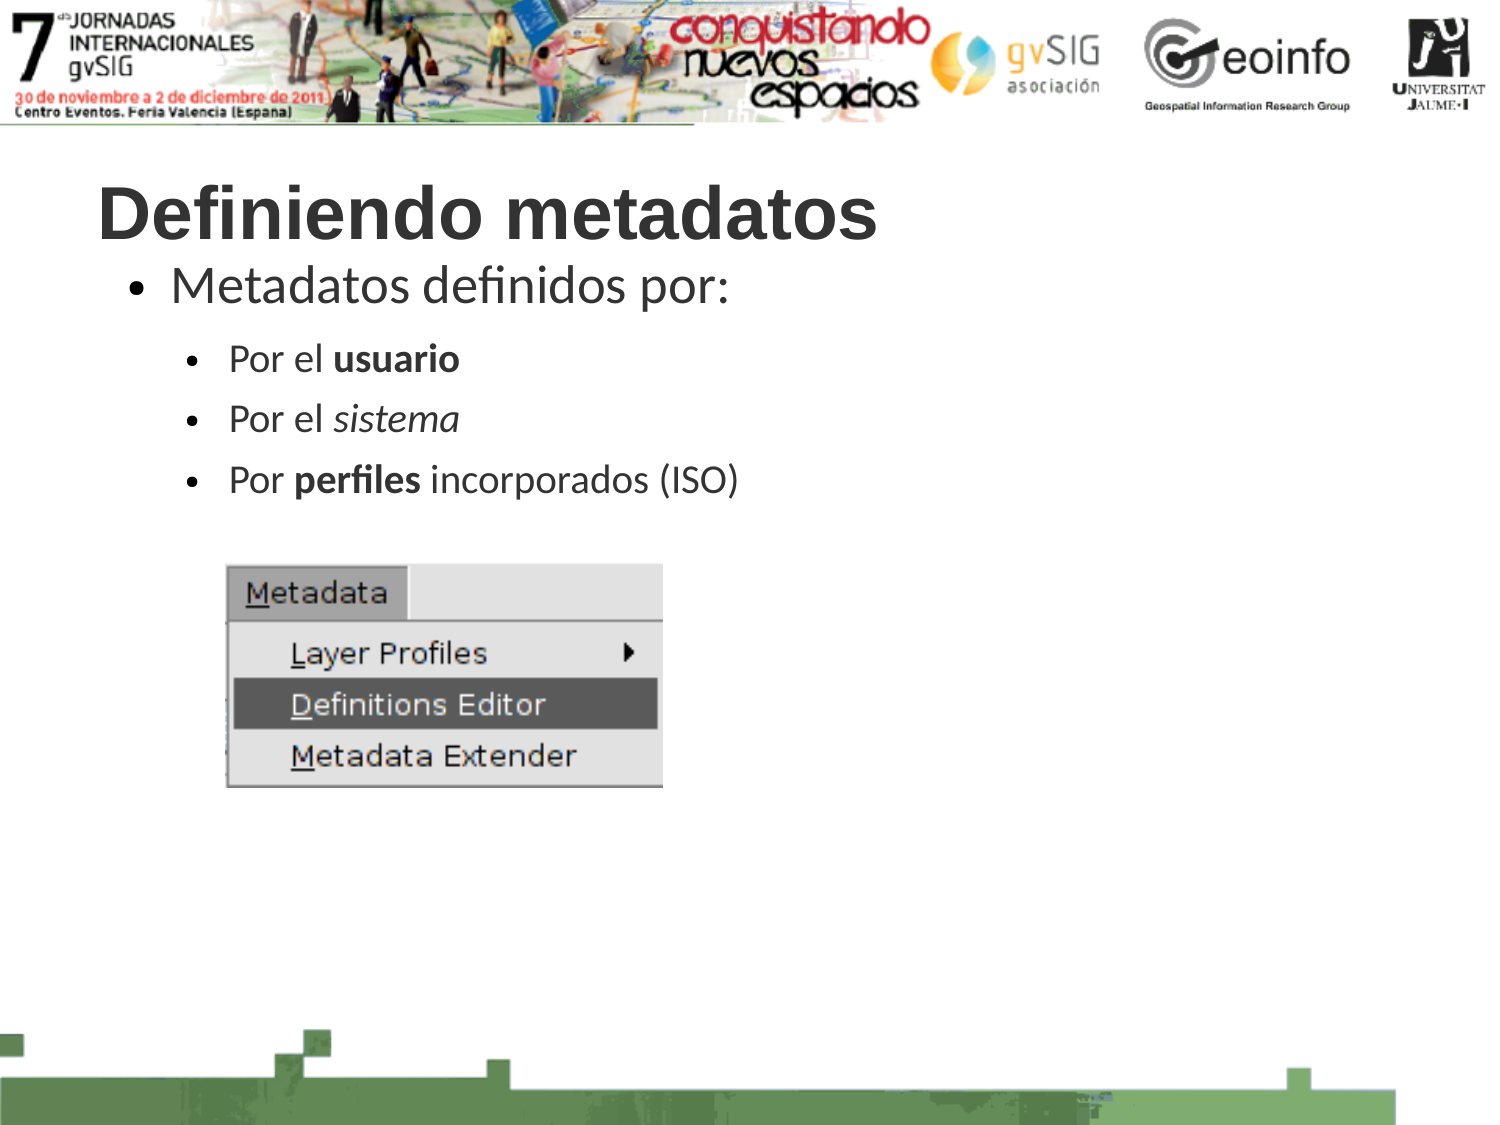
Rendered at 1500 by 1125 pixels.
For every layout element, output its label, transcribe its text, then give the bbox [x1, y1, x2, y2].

list Metadatos definidos por: Por el usuario Por el sistema Por perfiles incorporados (ISO) [112, 262, 1388, 505]
title Definiendo metadatos [97, 155, 1401, 273]
picture [0, 0, 1500, 1125]
